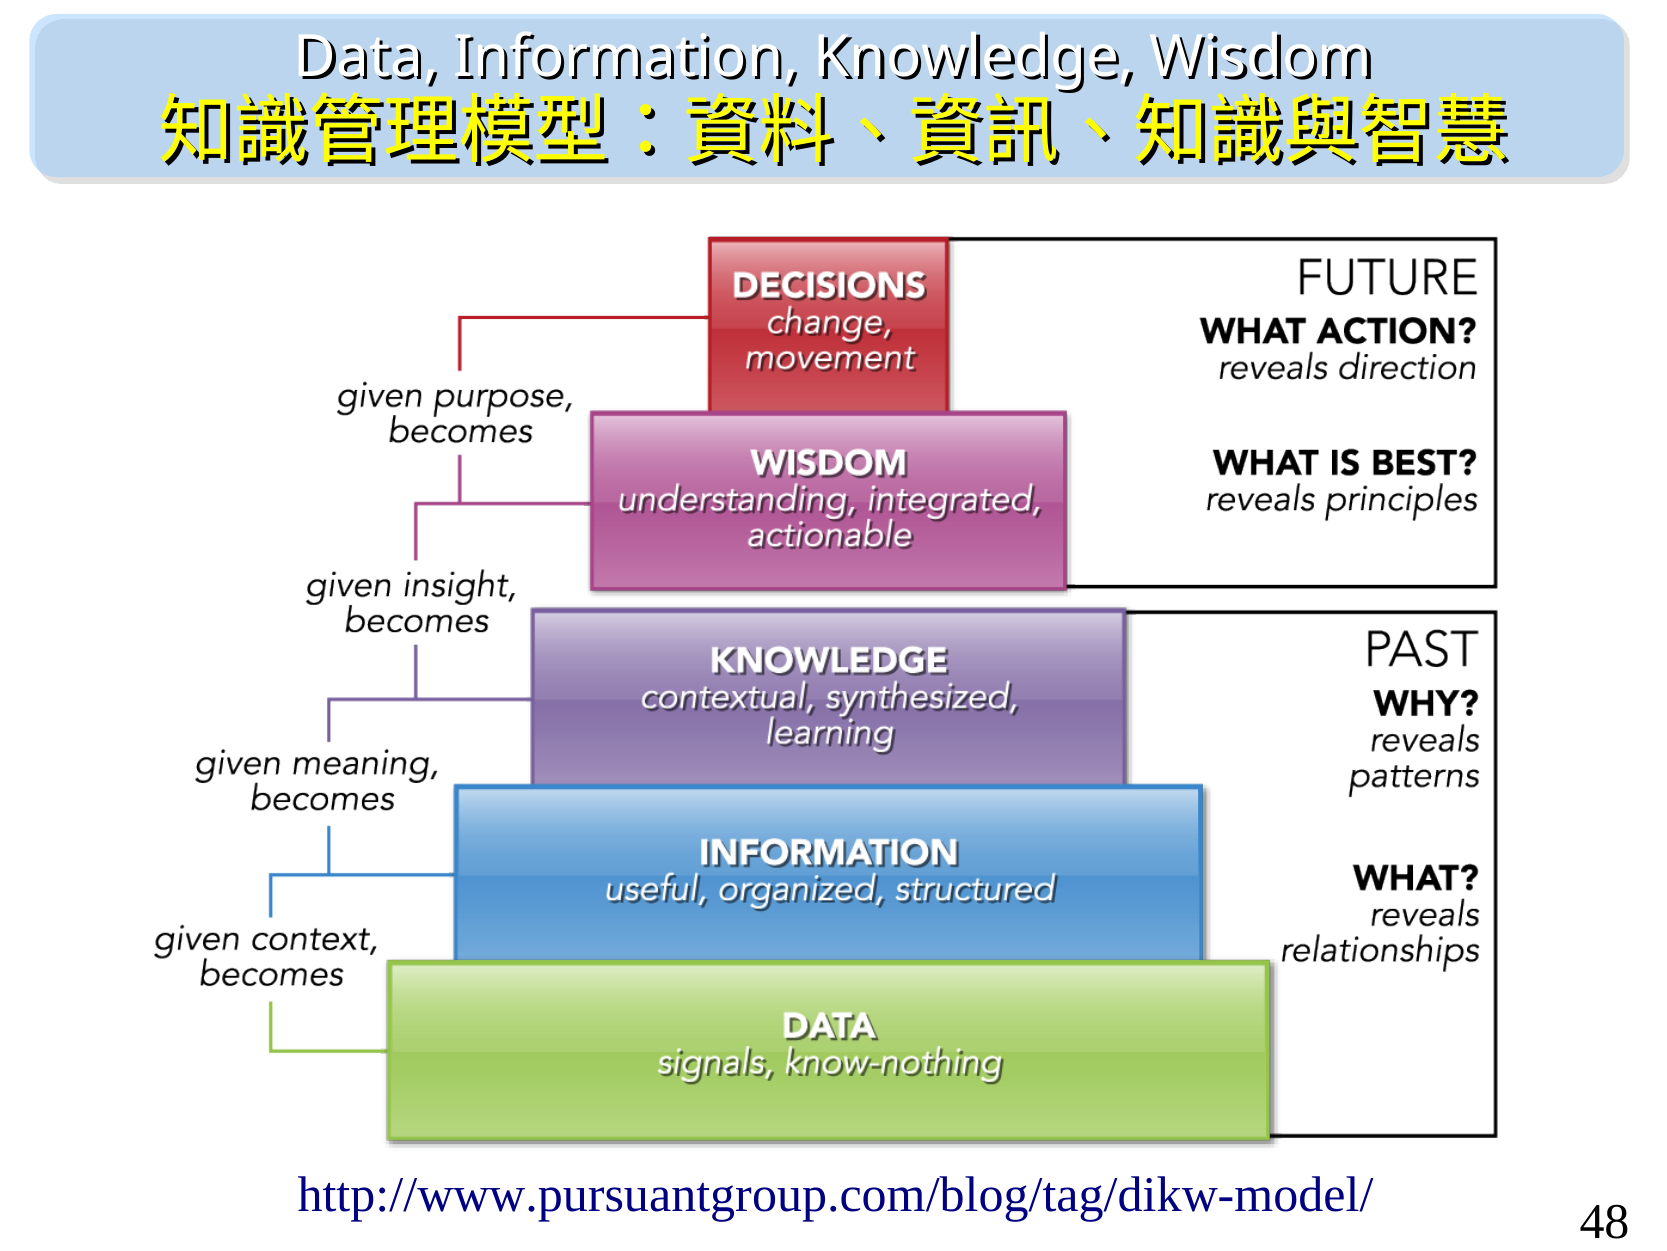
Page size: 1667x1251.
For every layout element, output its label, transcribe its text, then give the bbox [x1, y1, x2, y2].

text_box http://www.pursuantgroup.com/blog/tag/dikw-model/ [282, 1198, 1477, 1230]
text_box [29, 13, 1624, 178]
title Data, Information, Knowledge, Wisdom 知識管理模型：資料、資訊、知識與智慧 [125, 24, 1542, 174]
picture [93, 193, 1532, 1198]
